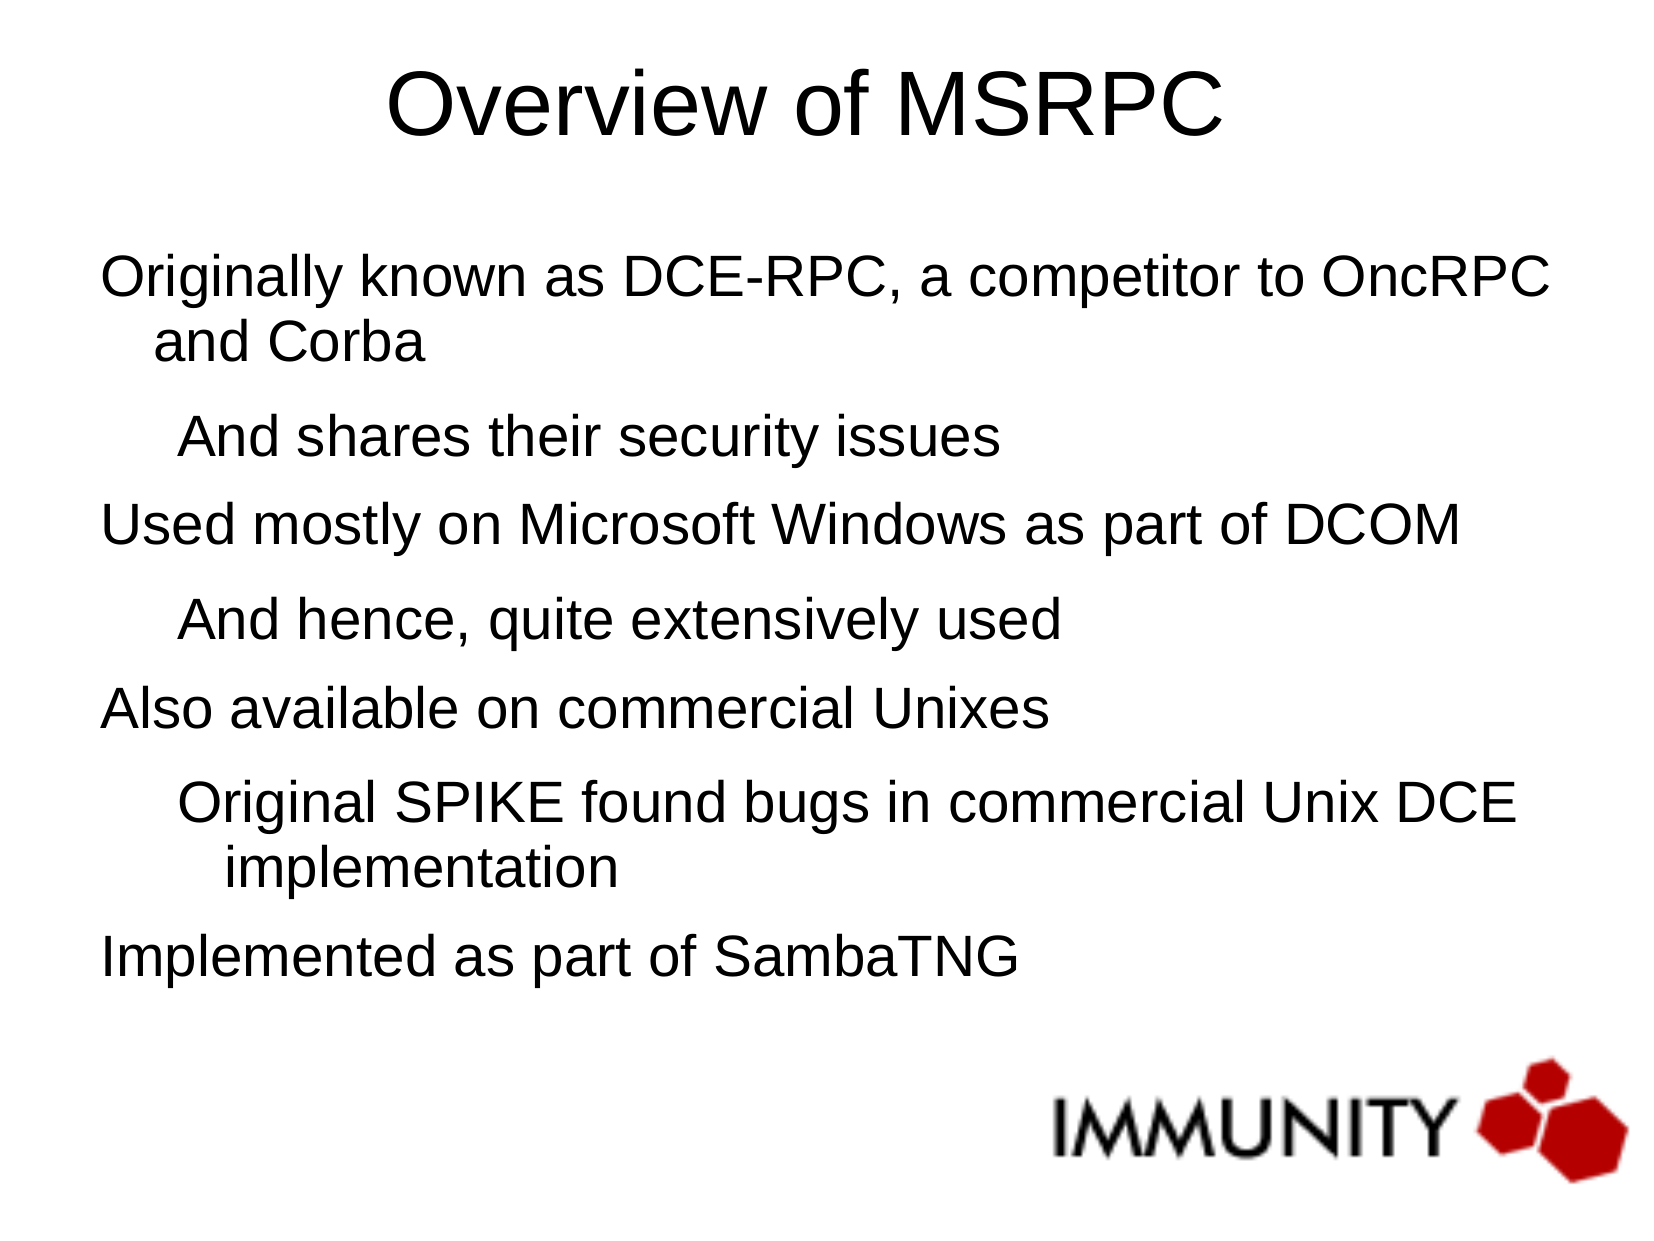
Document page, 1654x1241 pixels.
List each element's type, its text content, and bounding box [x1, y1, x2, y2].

list Originally known as DCE-RPC, a competitor to OncRPC and Corba And shares their security issues Used mostly on Microsoft Windows as part of DCOM And hence, quite extensively used Also available on commercial Unixes Original SPIKE found bugs in commercial Unix DCE implementation Implemented as part of SambaTNG [82, 243, 1571, 1183]
title Overview of MSRPC [75, 0, 1564, 208]
picture [1006, 1017, 1654, 1241]
